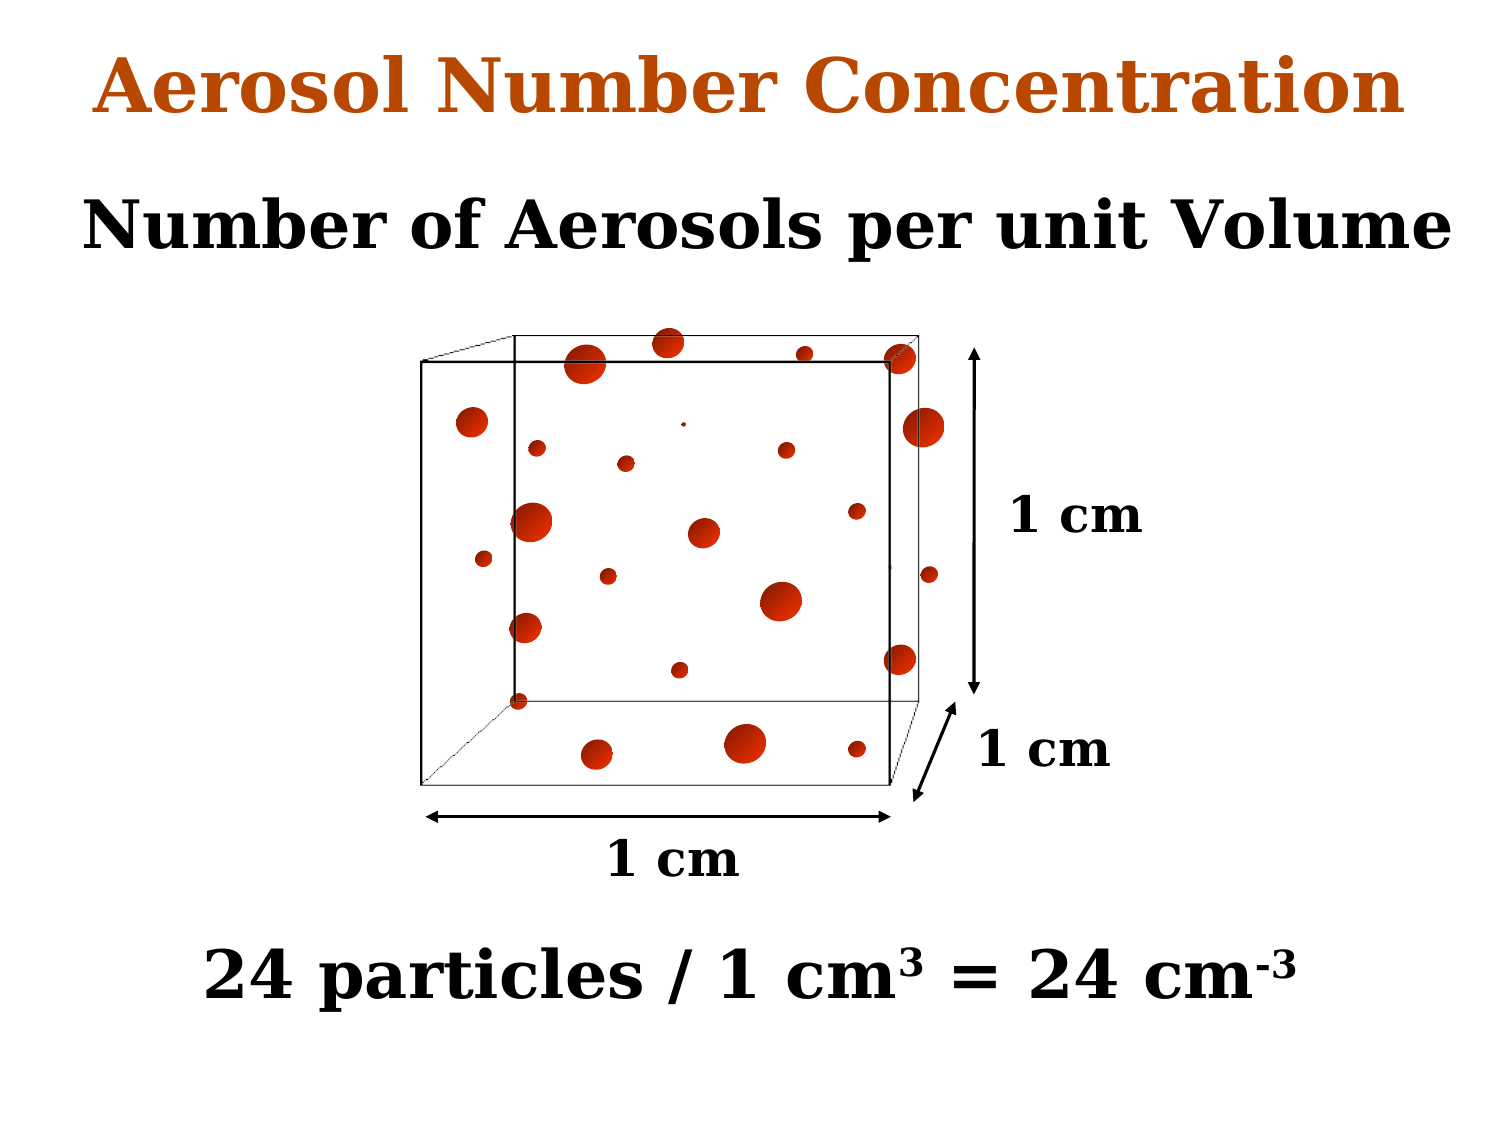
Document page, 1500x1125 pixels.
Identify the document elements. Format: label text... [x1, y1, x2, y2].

text_box [655, 328, 683, 335]
text_box Aerosol Number Concentration [0, 37, 1500, 141]
text_box 1 cm [965, 720, 1122, 778]
text_box Number of Aerosols per unit Volume [74, 190, 1463, 264]
text_box [921, 407, 945, 448]
text_box 1 cm [997, 487, 1154, 545]
picture [420, 335, 921, 789]
text_box 1 cm [541, 823, 804, 896]
text_box [921, 566, 938, 583]
text_box 24 particles / 1 cm3 = 24 cm-3 [112, 932, 1388, 1027]
